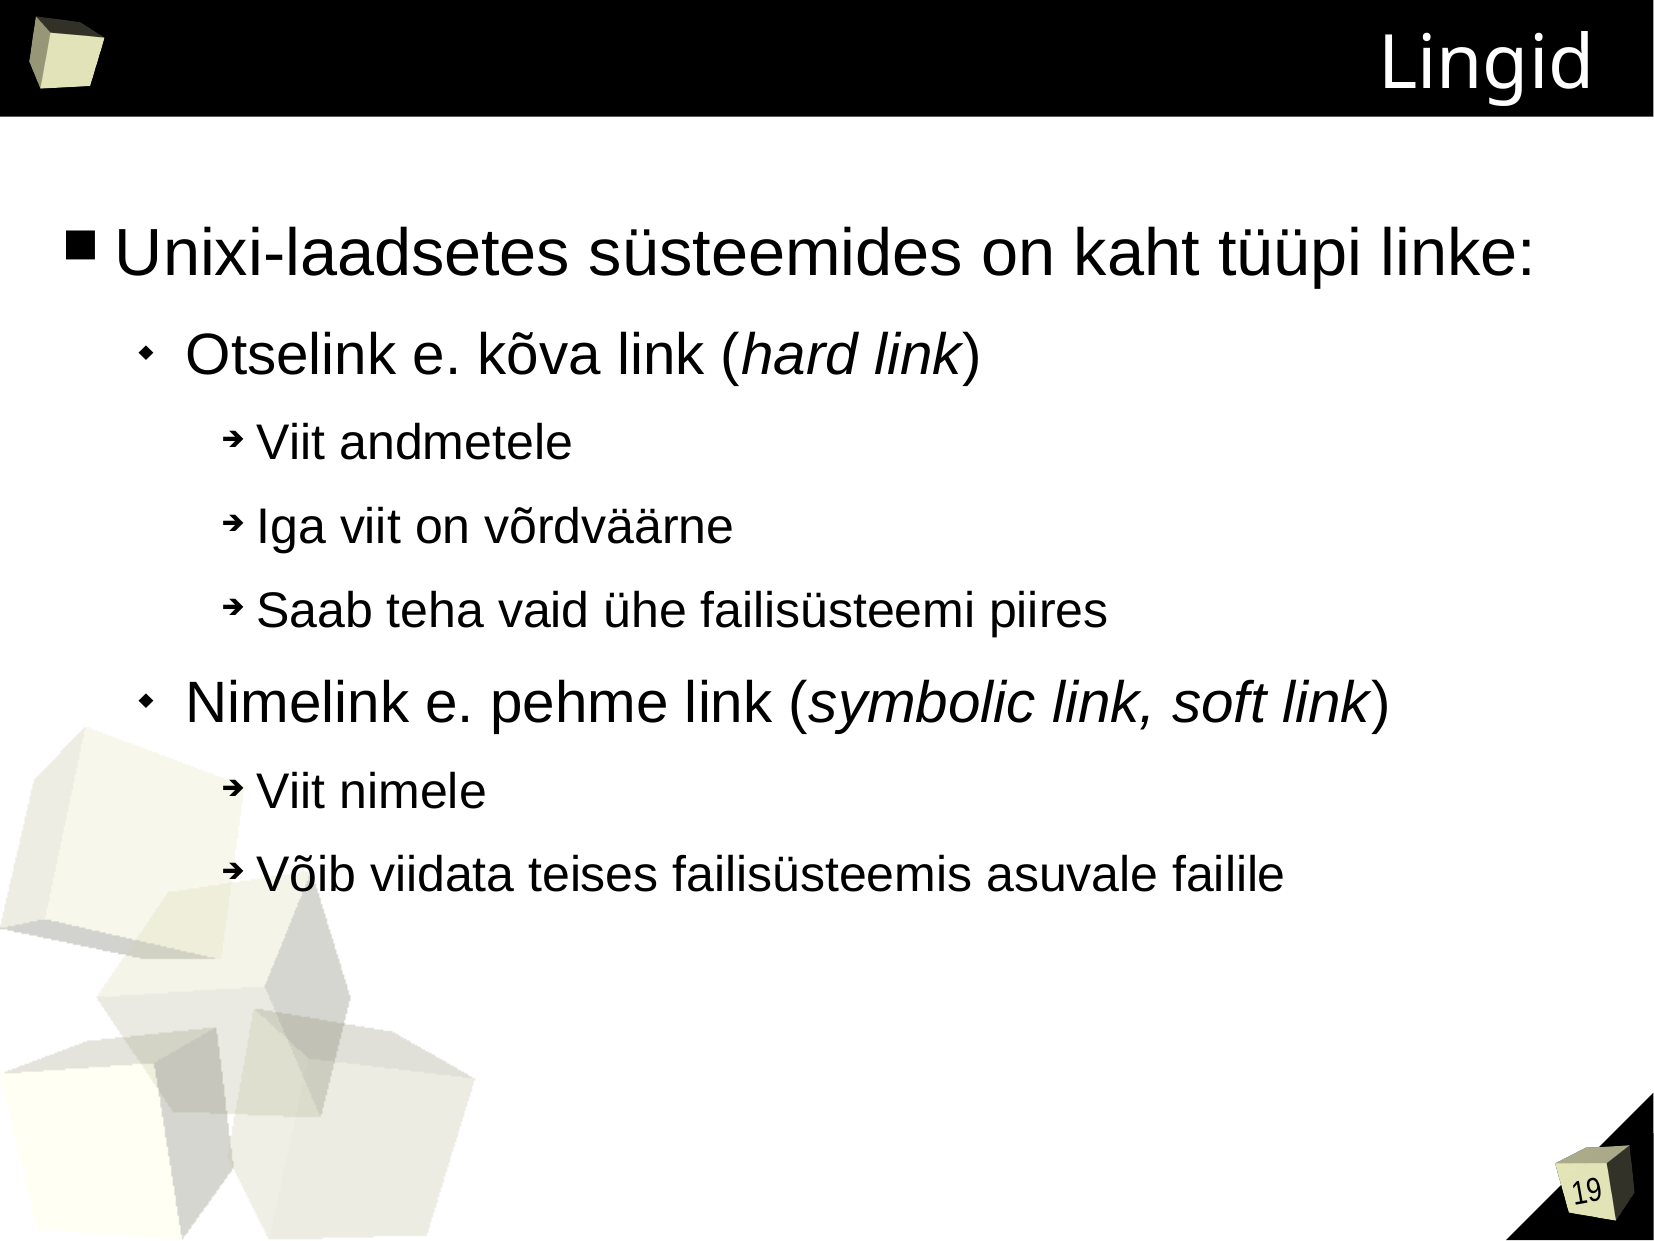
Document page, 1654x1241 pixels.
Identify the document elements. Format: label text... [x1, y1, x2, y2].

title Lingid [118, 0, 1595, 119]
picture [0, 726, 477, 1241]
list Unixi-laadsetes süsteemides on kaht tüüpi linke: Otselink e. kõva link (hard link) Viit andmetele Iga viit on võrdväärne Saab teha vaid ühe failisüsteemi piires Nimelink e. pehme link (symbolic link, soft link) Viit nimele Võib viidata teises failisüsteemis asuvale failile [44, 177, 1611, 1214]
